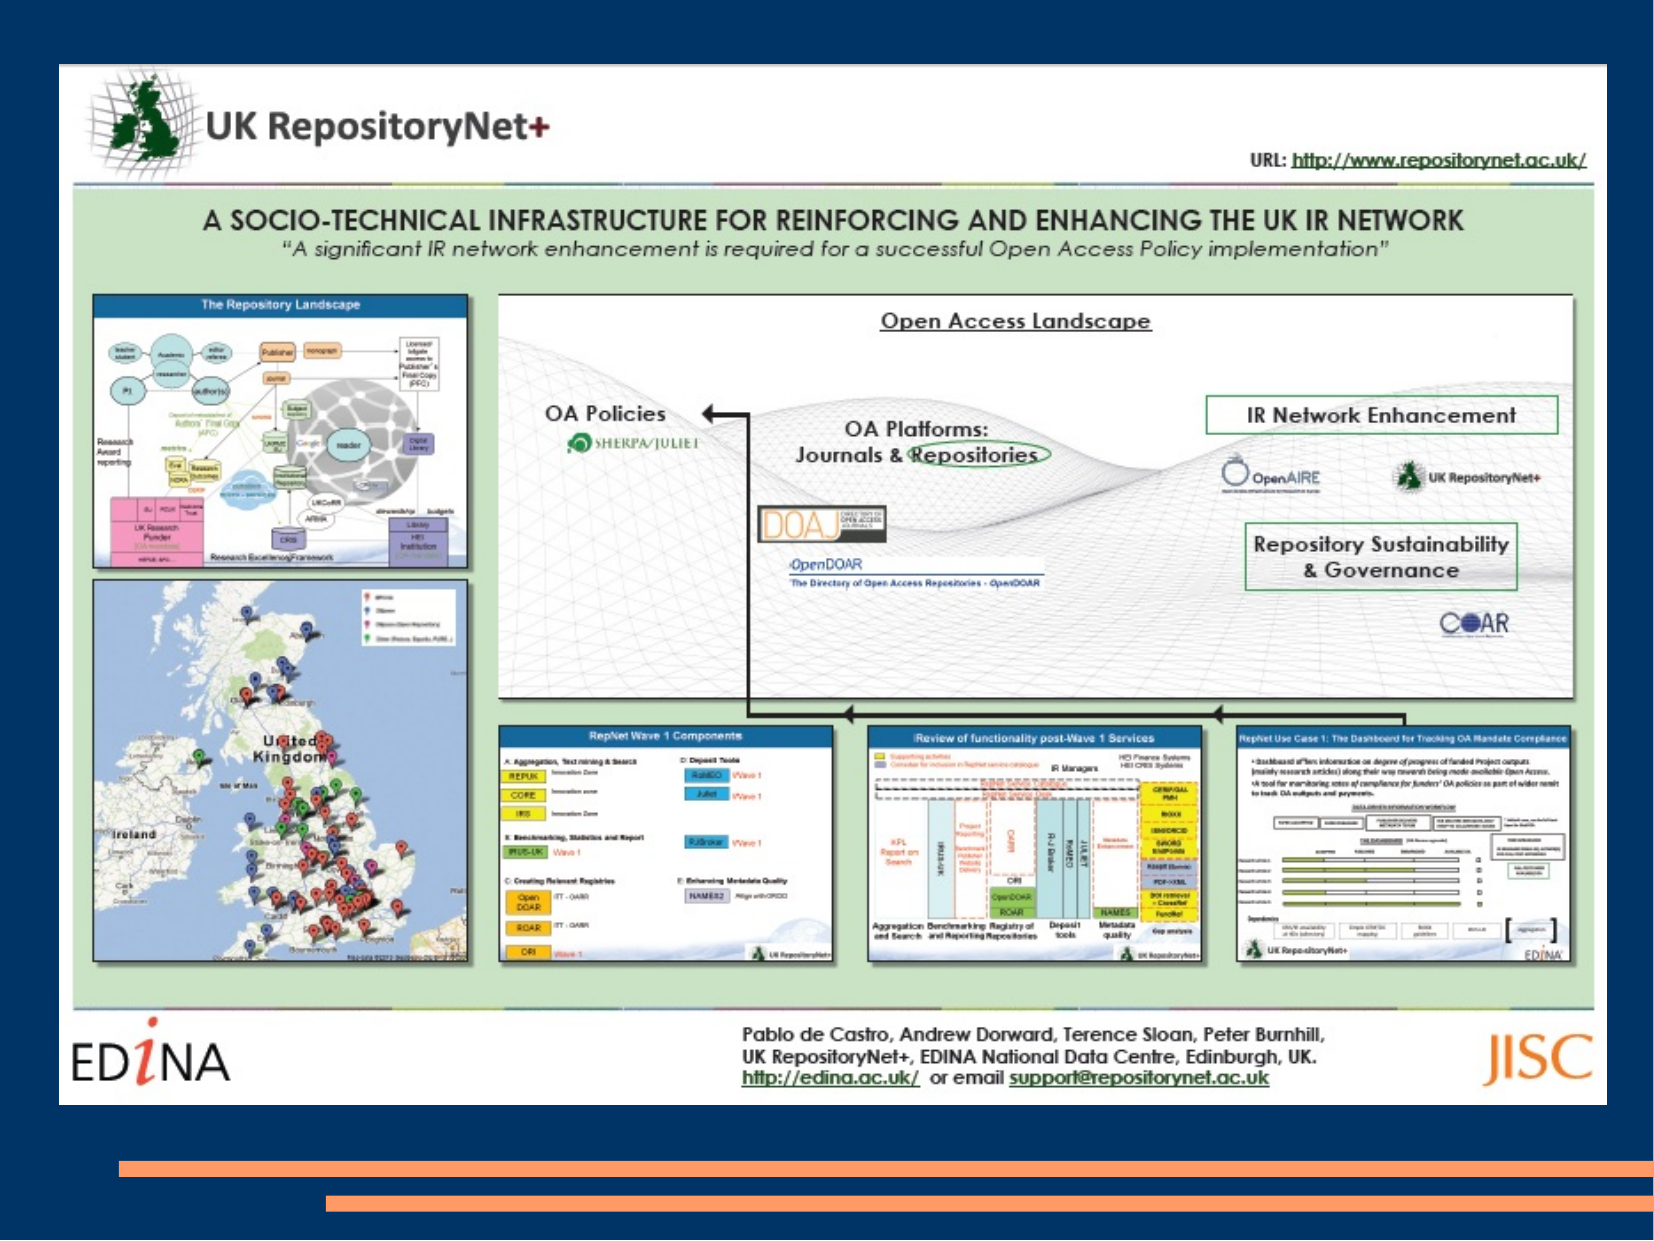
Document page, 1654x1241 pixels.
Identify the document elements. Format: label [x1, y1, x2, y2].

picture [59, 64, 1607, 1105]
